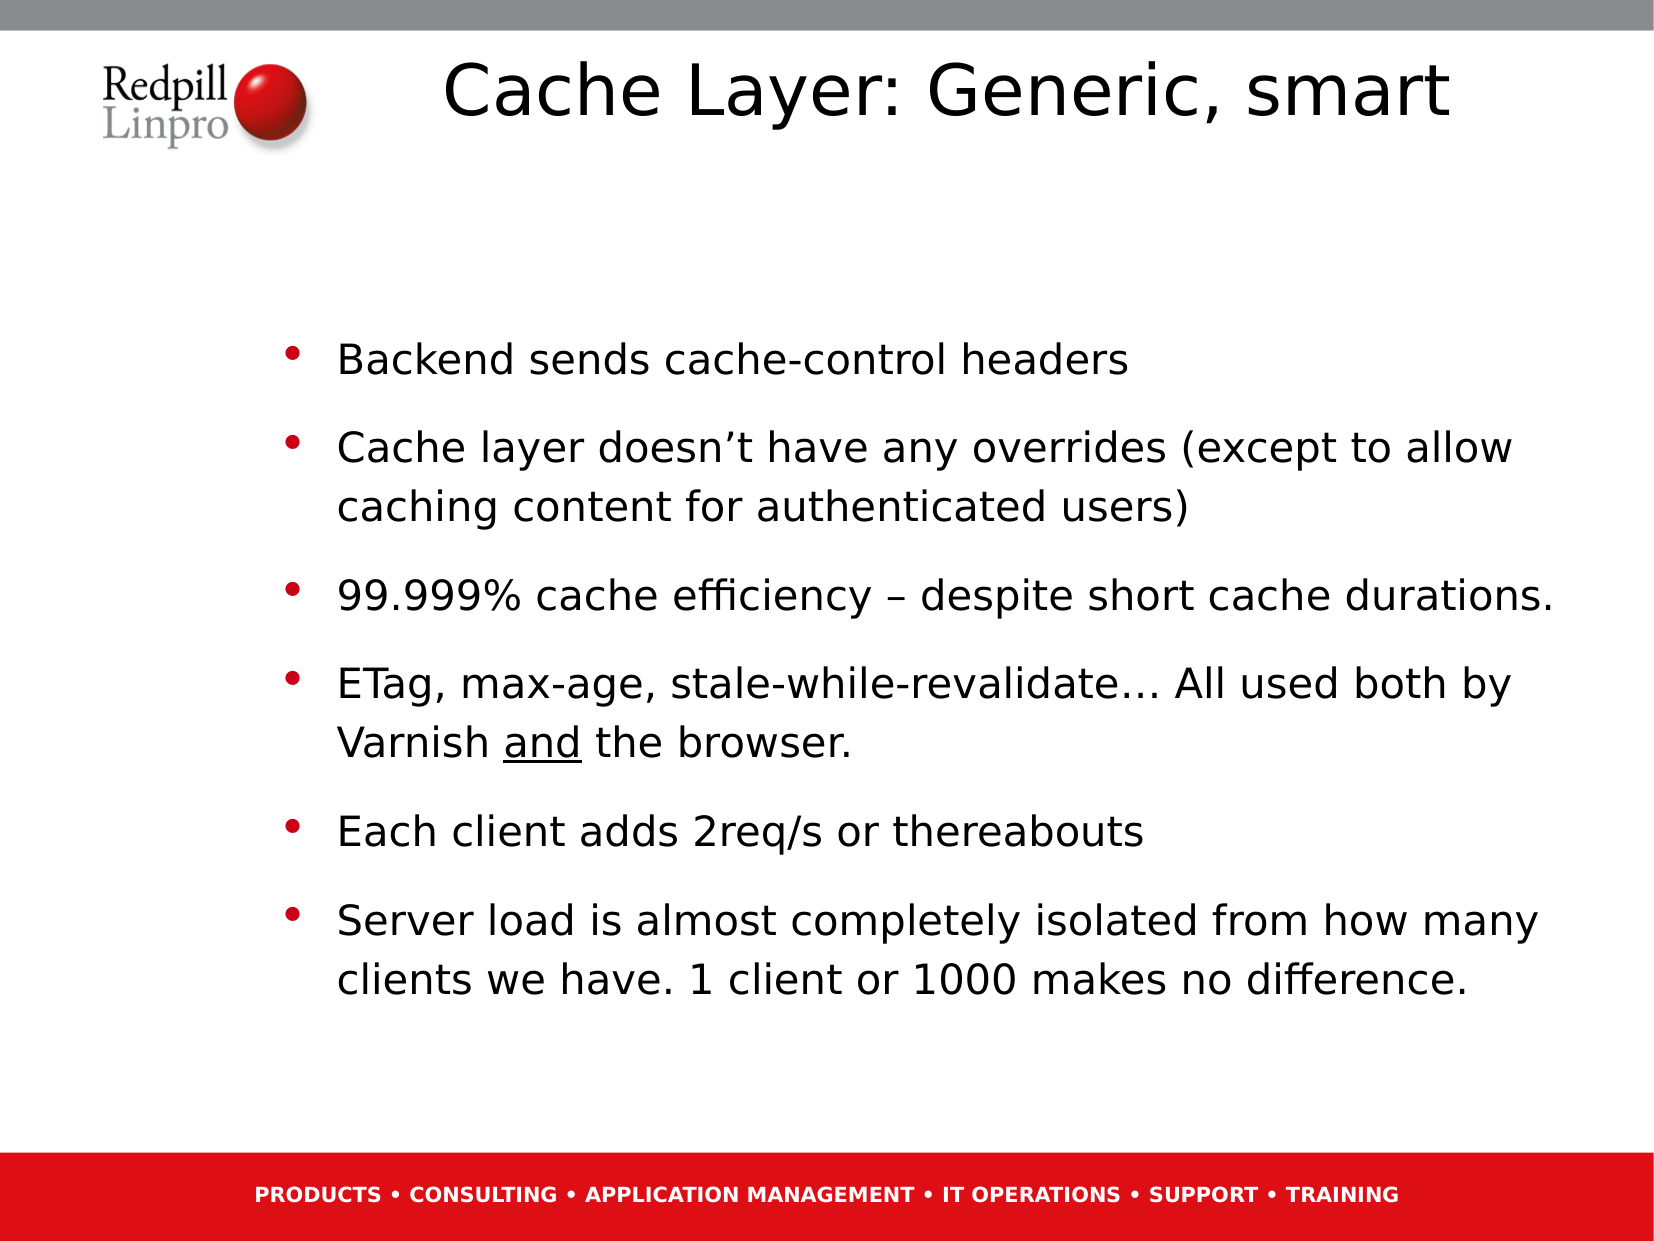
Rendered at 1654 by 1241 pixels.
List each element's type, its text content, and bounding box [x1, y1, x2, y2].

list Backend sends cache-control headers Cache layer doesn’t have any overrides (except to allow caching content for authenticated users) 99.999% cache efficiency – despite short cache durations. ETag, max-age, stale-while-revalidate… All used both by Varnish and the browser. Each client adds 2req/s or thereabouts Server load is almost completely isolated from how many clients we have. 1 client or 1000 makes no difference. [265, 324, 1571, 1109]
picture [0, 0, 1654, 1241]
title Cache Layer: Generic, smart [442, 49, 1571, 296]
